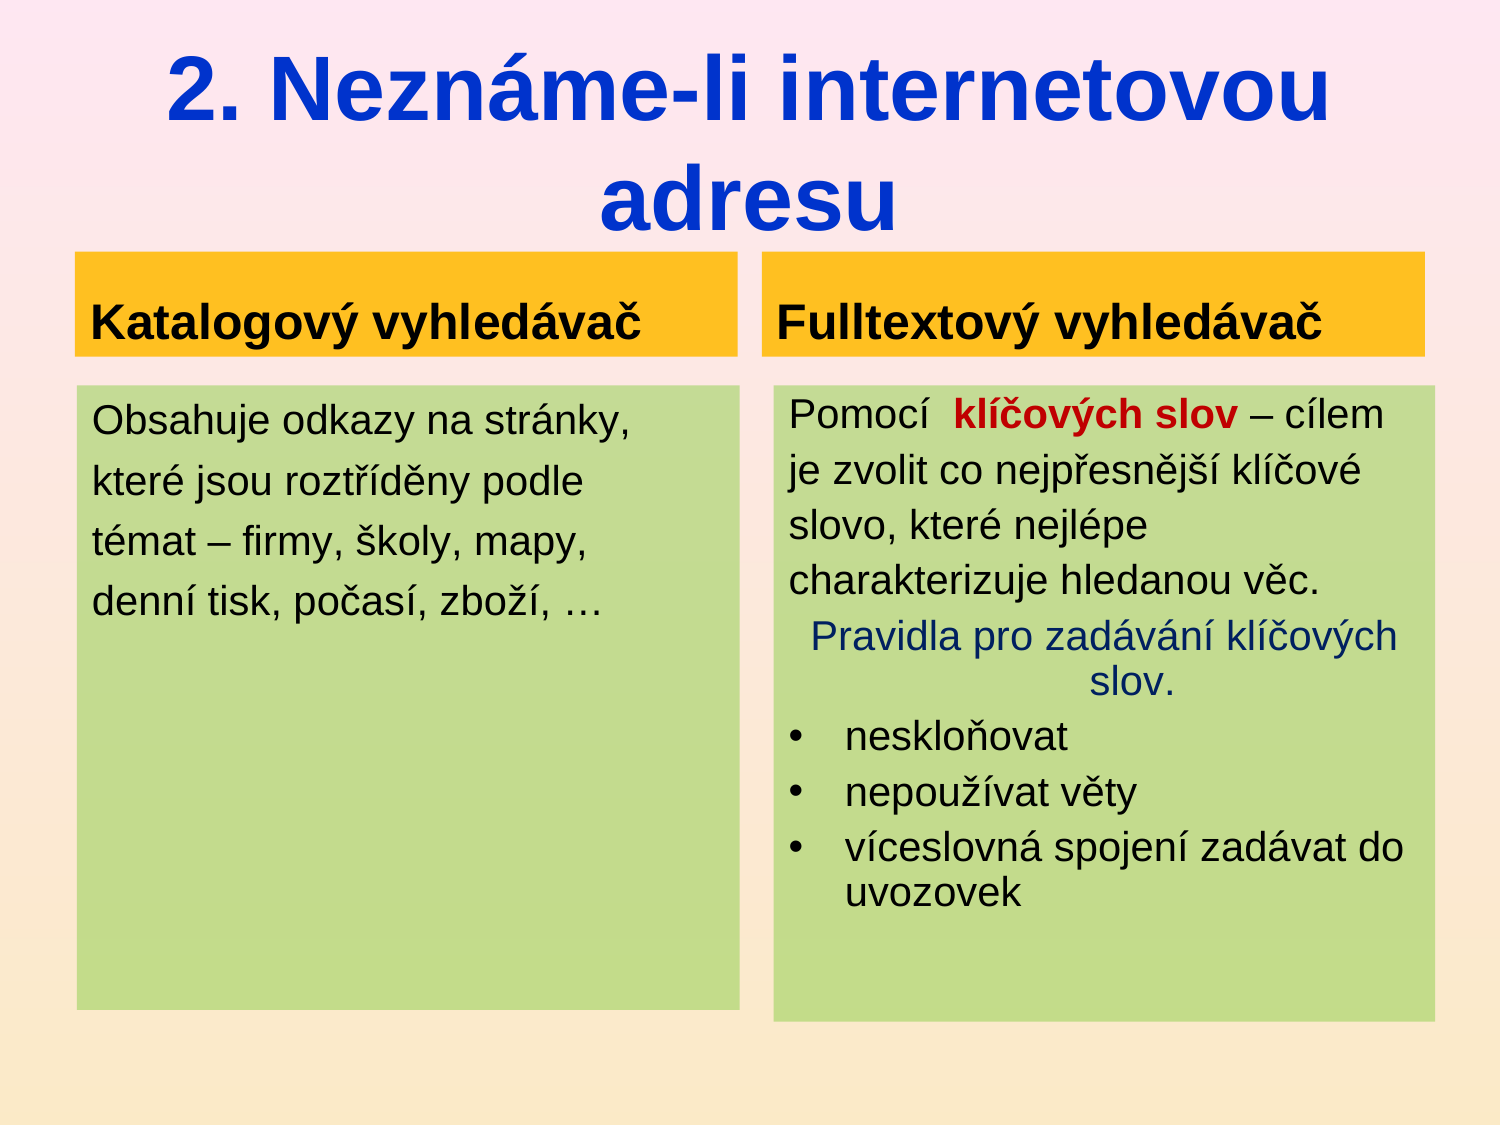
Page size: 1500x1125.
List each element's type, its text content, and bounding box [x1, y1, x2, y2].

title 2. Neznáme-li internetovou adresu [75, 21, 1426, 257]
list Katalogový vyhledávač [74, 251, 738, 357]
list Obsahuje odkazy na stránky, které jsou roztříděny podle témat – firmy, školy, mapy, denní tisk, počasí, zboží, … [76, 385, 740, 1010]
list Pomocí klíčových slov – cílem je zvolit co nejpřesnější klíčové slovo, které nejlépe charakterizuje hledanou věc. Pravidla pro zadávání klíčových slov. neskloňovat nepoužívat věty víceslovná spojení zadávat do uvozovek [773, 385, 1436, 1022]
list Fulltextový vyhledávač [761, 251, 1425, 357]
